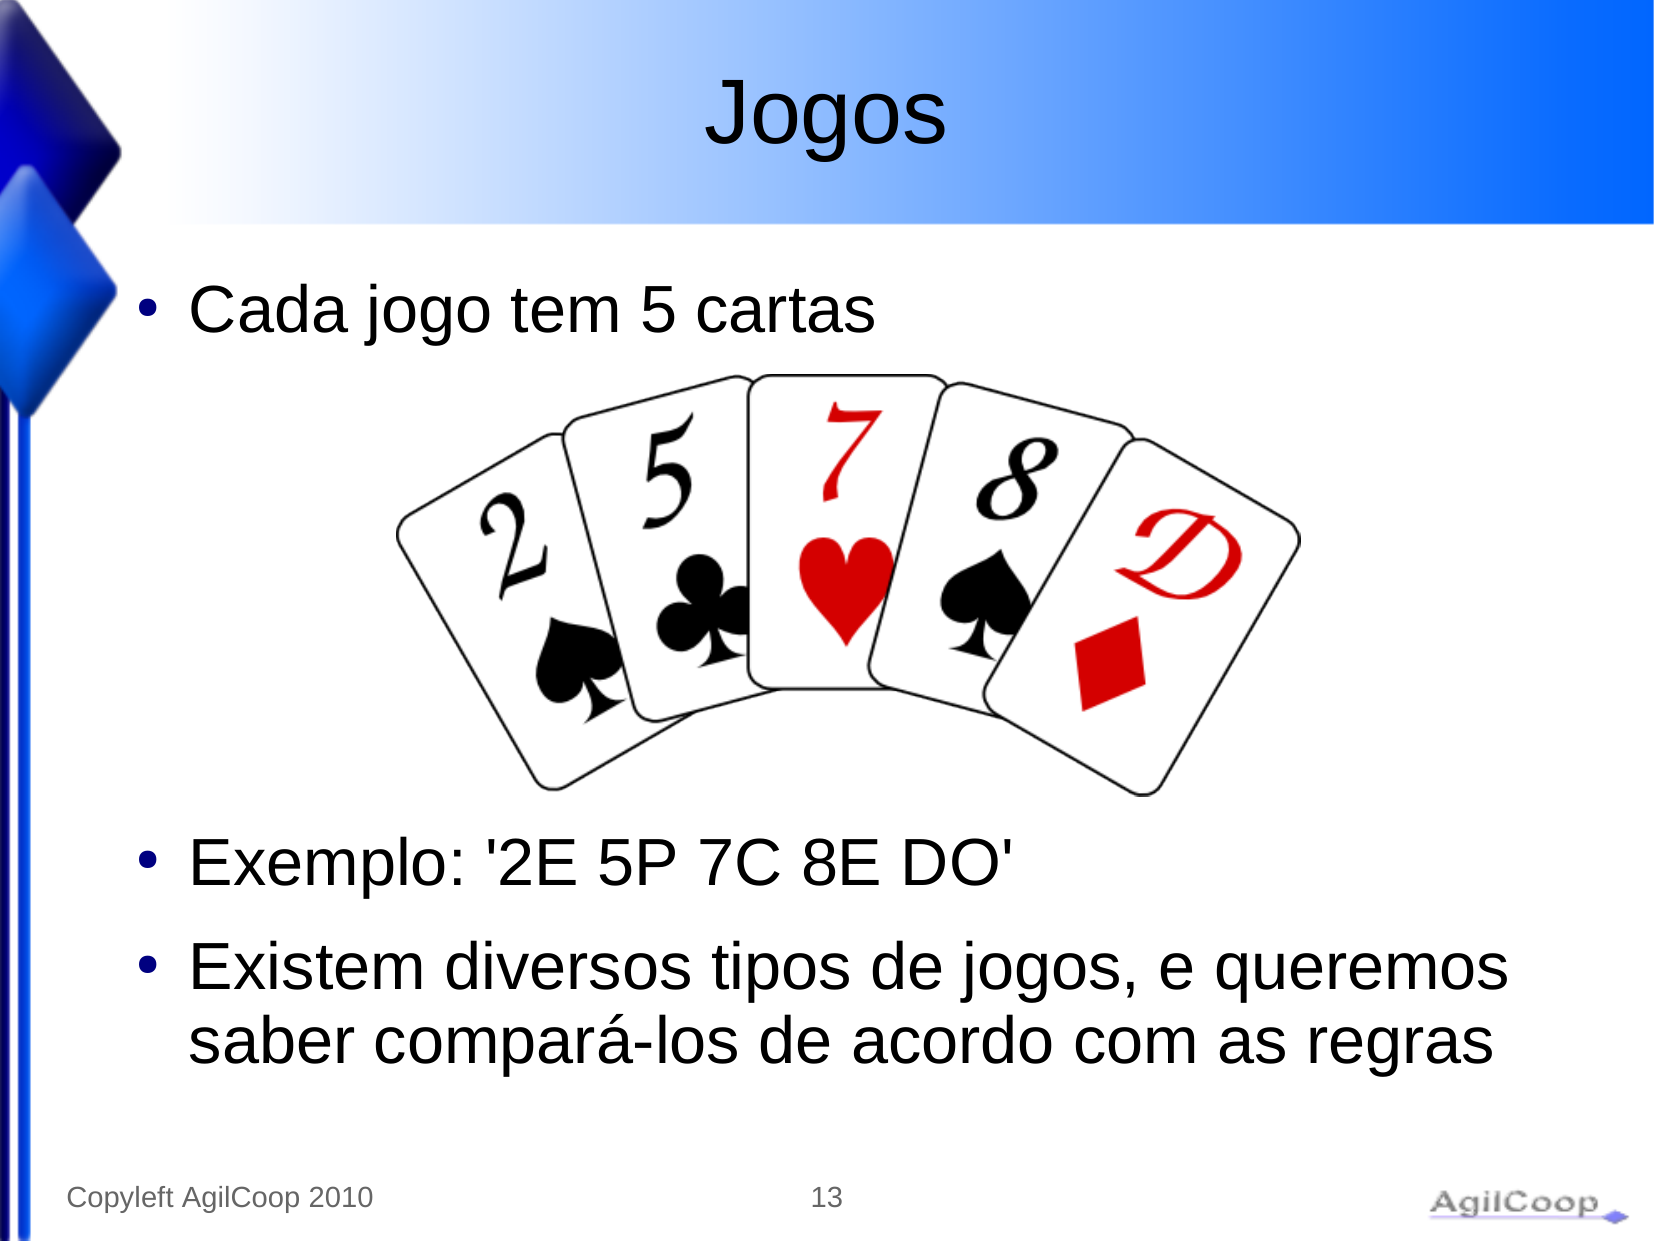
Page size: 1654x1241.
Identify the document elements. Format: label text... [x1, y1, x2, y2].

picture [0, 0, 1654, 1241]
list Cada jogo tem 5 cartas Exemplo: '2E 5P 7C 8E DO' Existem diversos tipos de jogos, e queremos saber compará-los de acordo com as regras [118, 271, 1607, 1123]
title Jogos [82, 8, 1571, 216]
